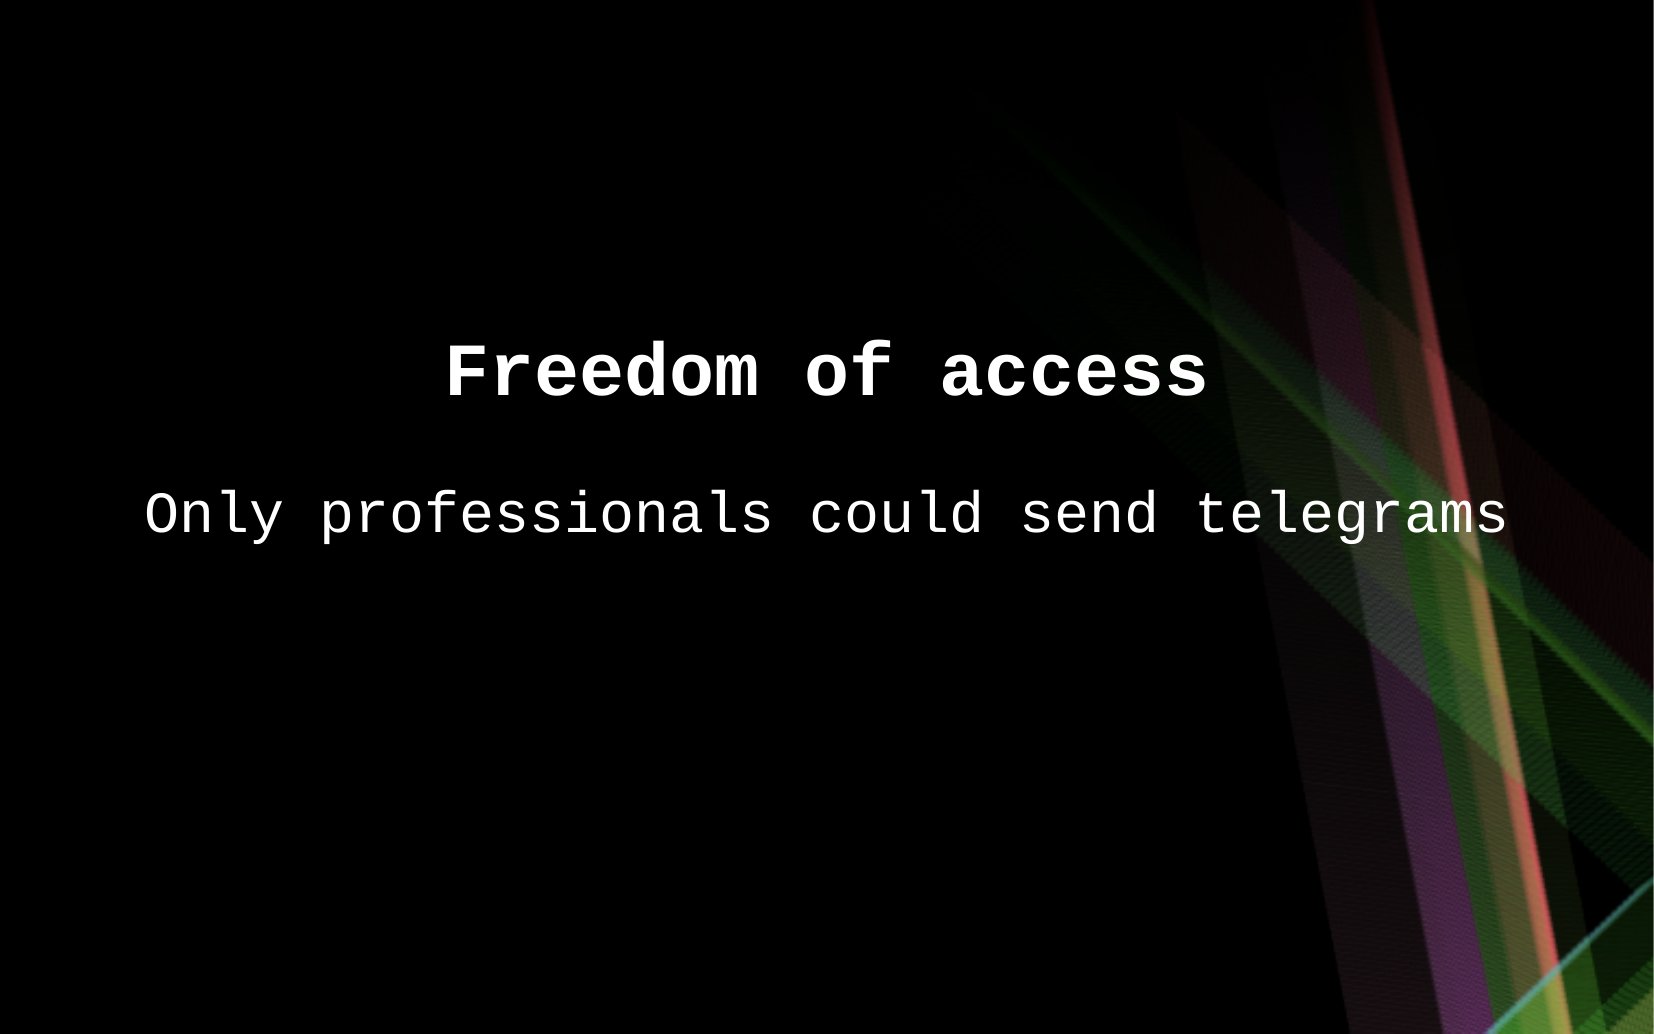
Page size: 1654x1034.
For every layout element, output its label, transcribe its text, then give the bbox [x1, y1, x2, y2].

picture [0, 0, 1654, 1034]
subtitle Freedom of access Only professionals could send telegrams [82, 41, 1571, 842]
